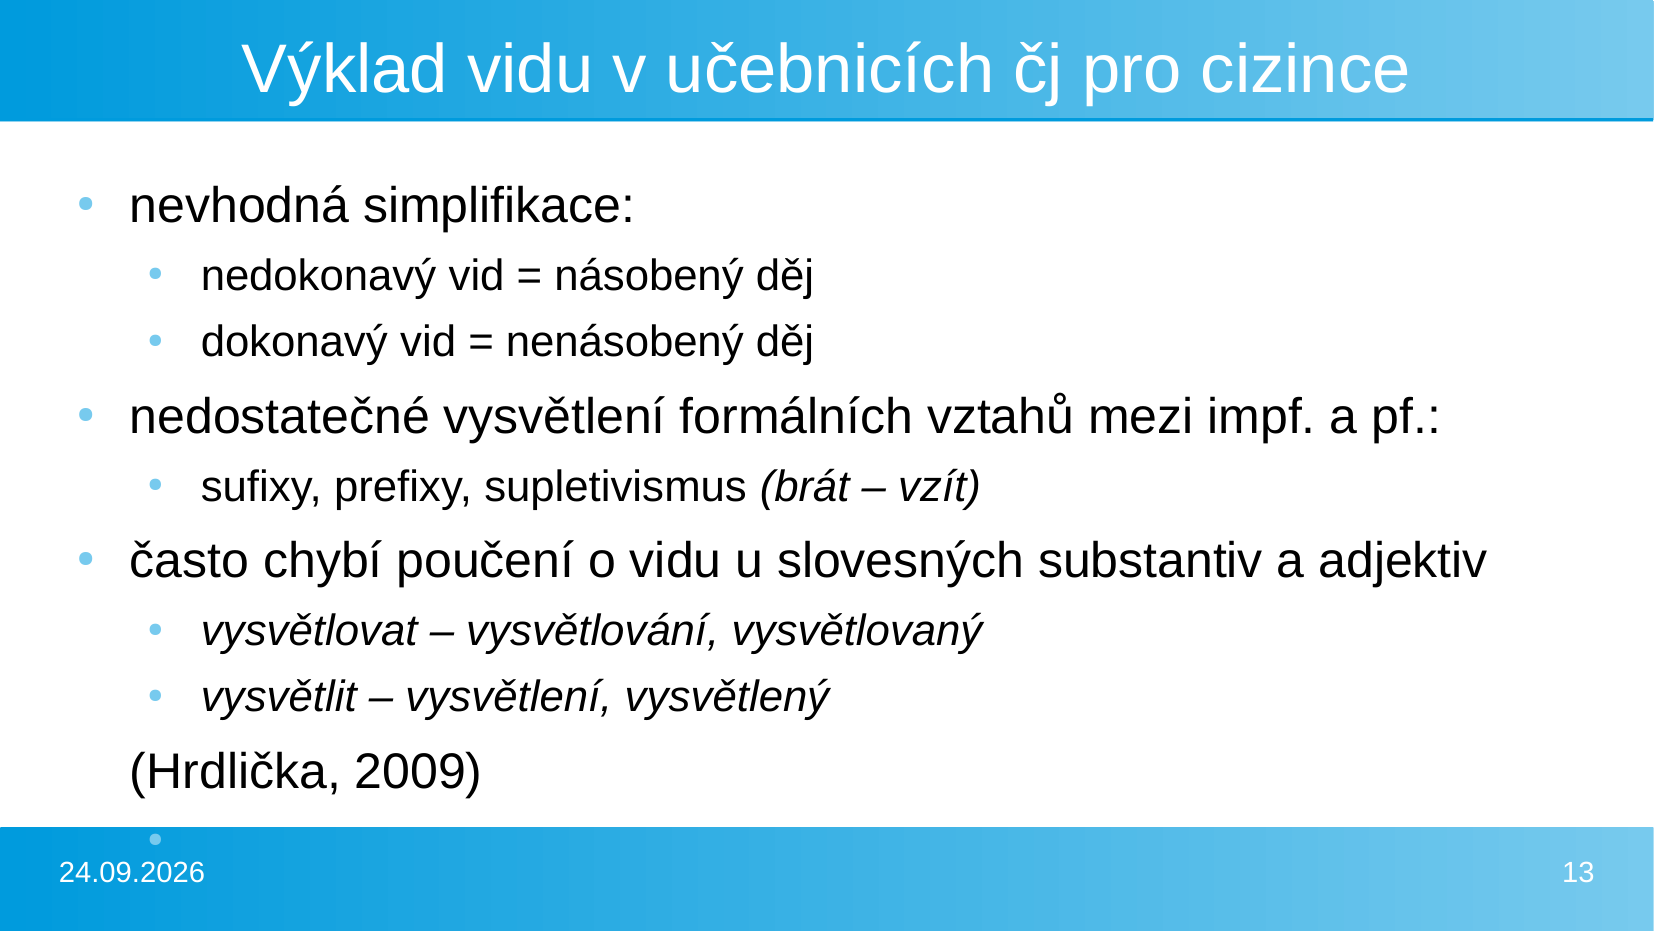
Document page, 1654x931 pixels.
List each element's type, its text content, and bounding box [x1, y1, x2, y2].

list nevhodná simplifikace: nedokonavý vid = násobený děj dokonavý vid = nenásobený děj nedostatečné vysvětlení formálních vztahů mezi impf. a pf.: sufixy, prefixy, supletivismus (brát – vzít) často chybí poučení o vidu u slovesných substantiv a adjektiv vysvětlovat – vysvětlování, vysvětlovaný vysvětlit – vysvětlení, vysvětlený (Hrdlička, 2009) [59, 177, 1595, 768]
title Výklad vidu v učebnicích čj pro cizince [59, 29, 1595, 108]
